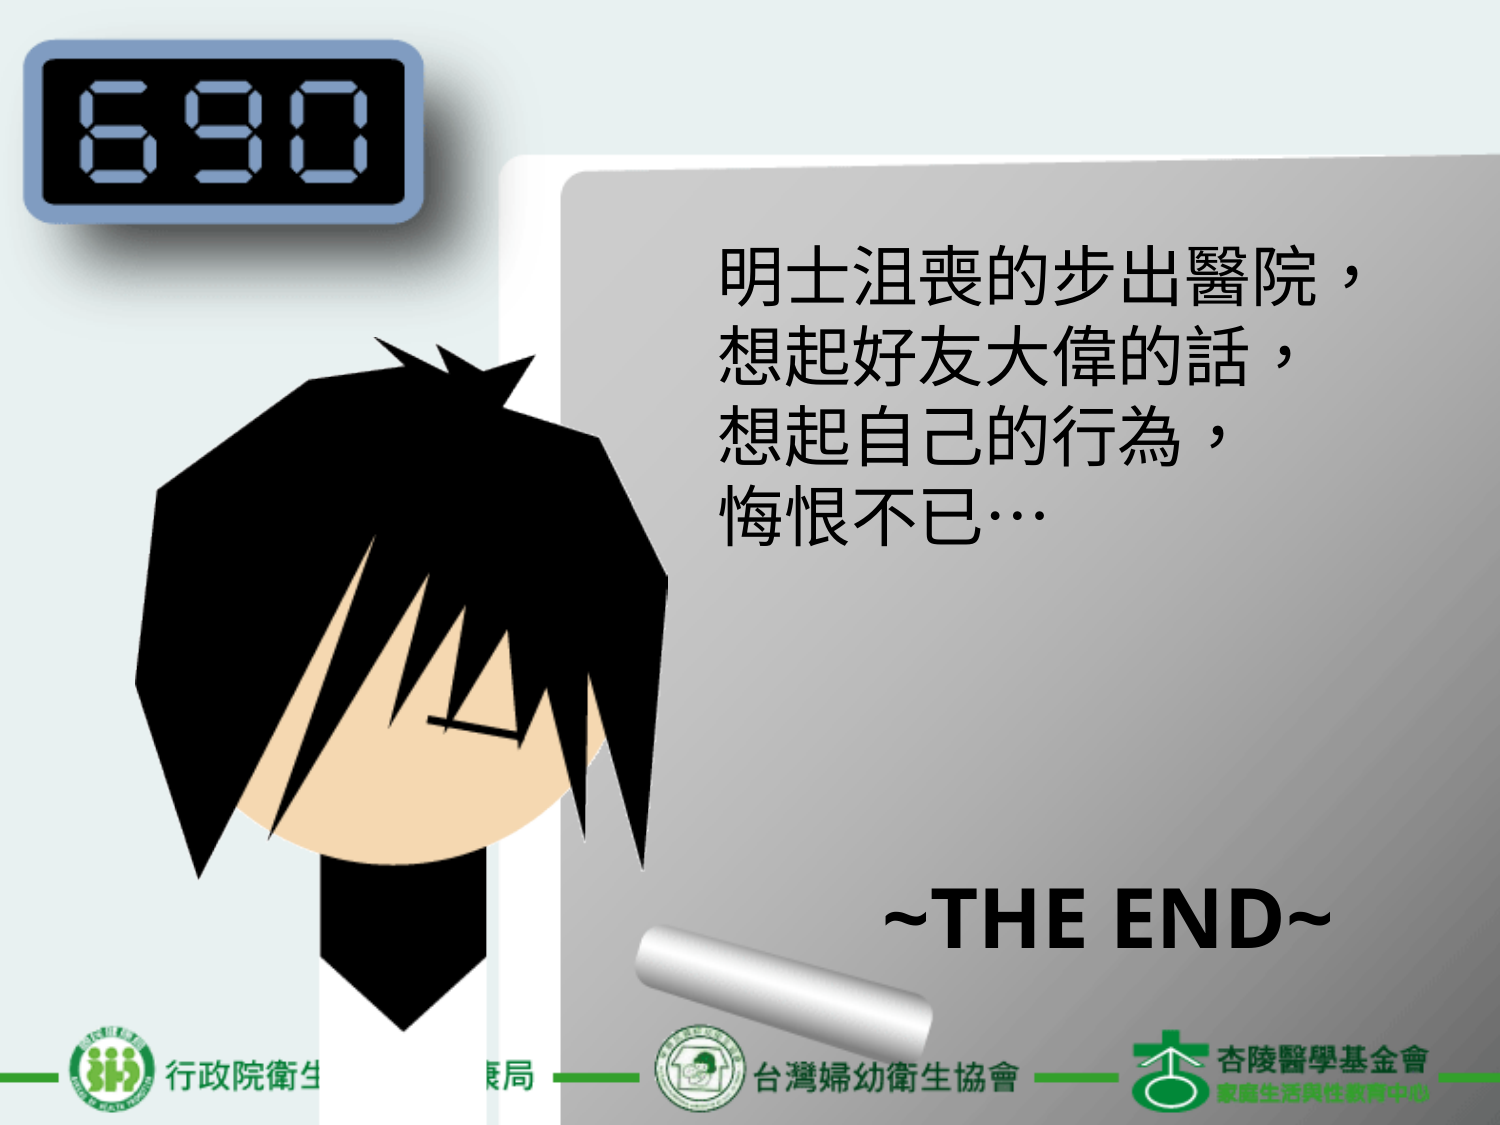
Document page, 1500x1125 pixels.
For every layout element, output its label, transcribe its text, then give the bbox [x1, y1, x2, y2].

text_box 明士沮喪的步出醫院， 想起好友大偉的話， 想起自己的行為， 悔恨不已… [702, 227, 1401, 563]
picture [0, 0, 1500, 1125]
text_box ~THE END~ [868, 857, 1349, 974]
